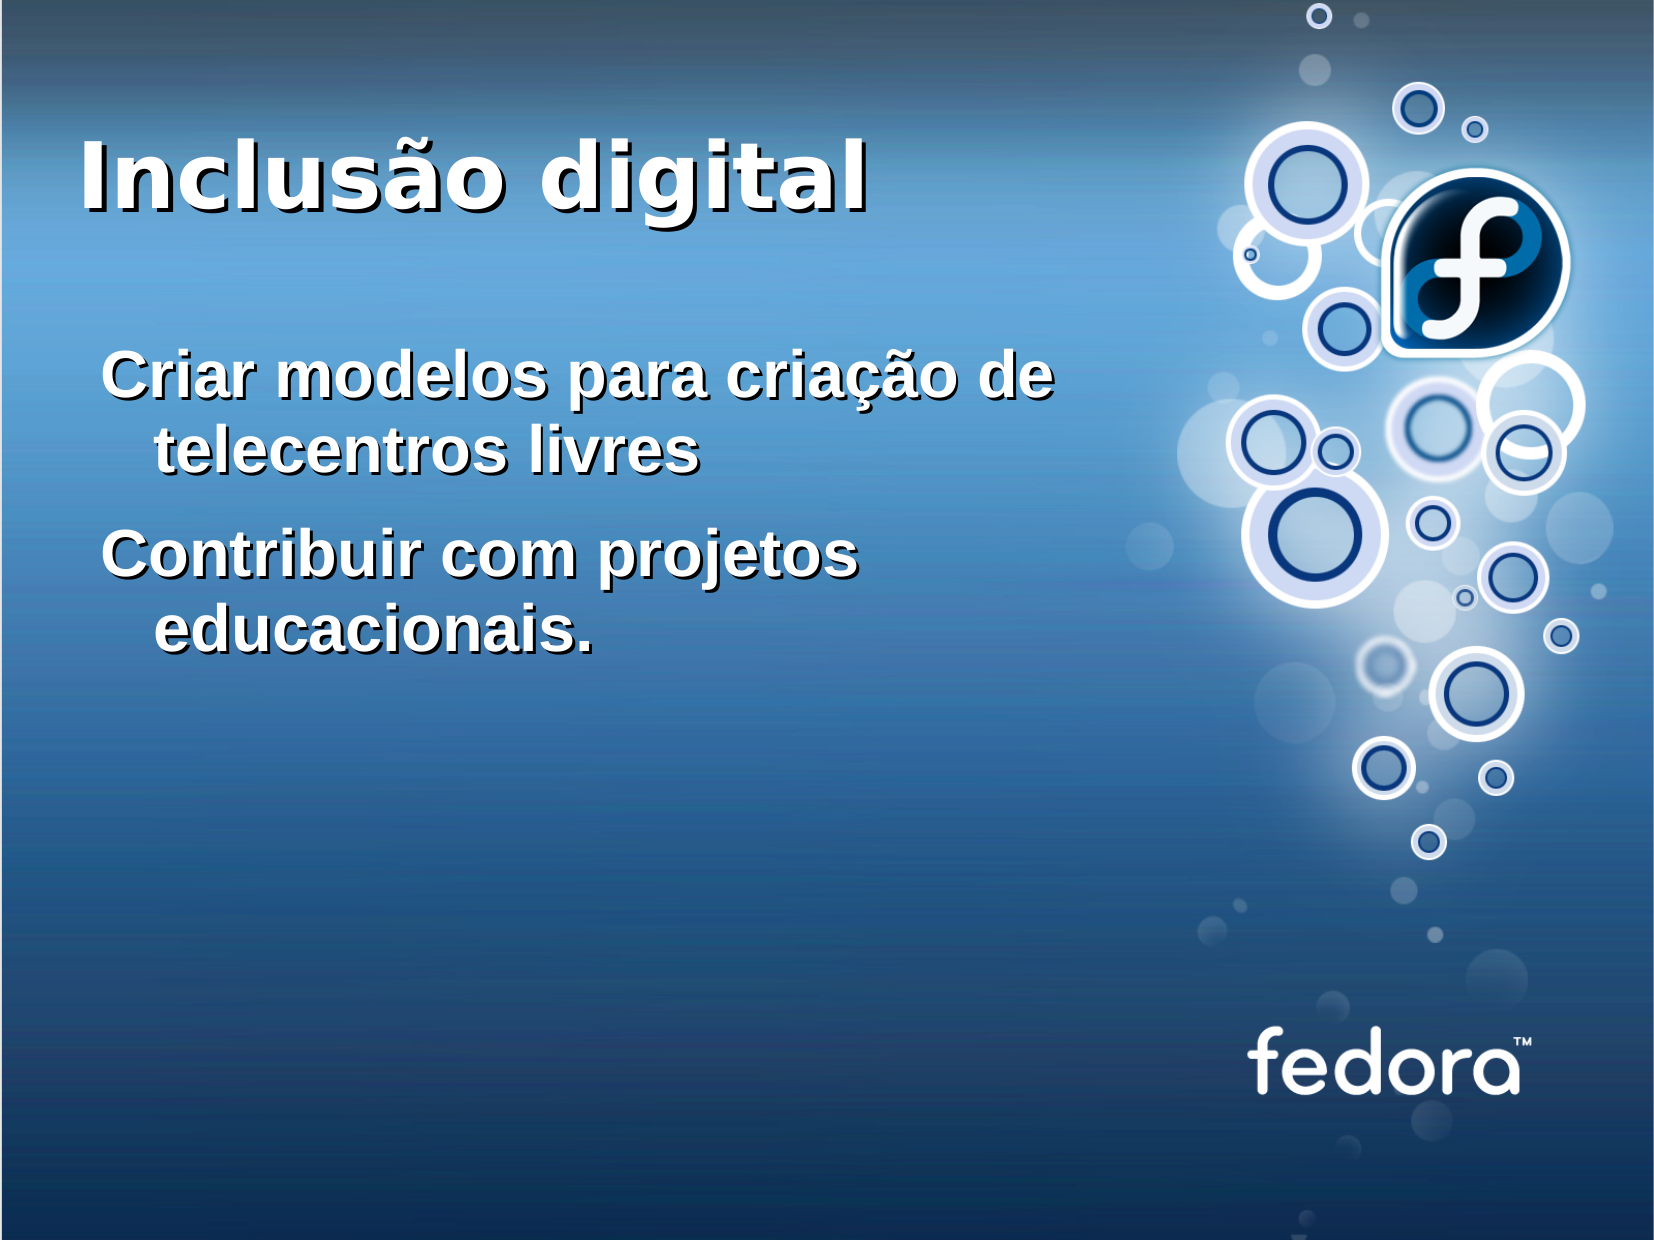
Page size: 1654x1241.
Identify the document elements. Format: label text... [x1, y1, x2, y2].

picture [1, 0, 1654, 1240]
list Criar modelos para criação de telecentros livres Contribuir com projetos educacionais. [82, 337, 1300, 1156]
title Inclusão digital [76, 73, 1565, 281]
